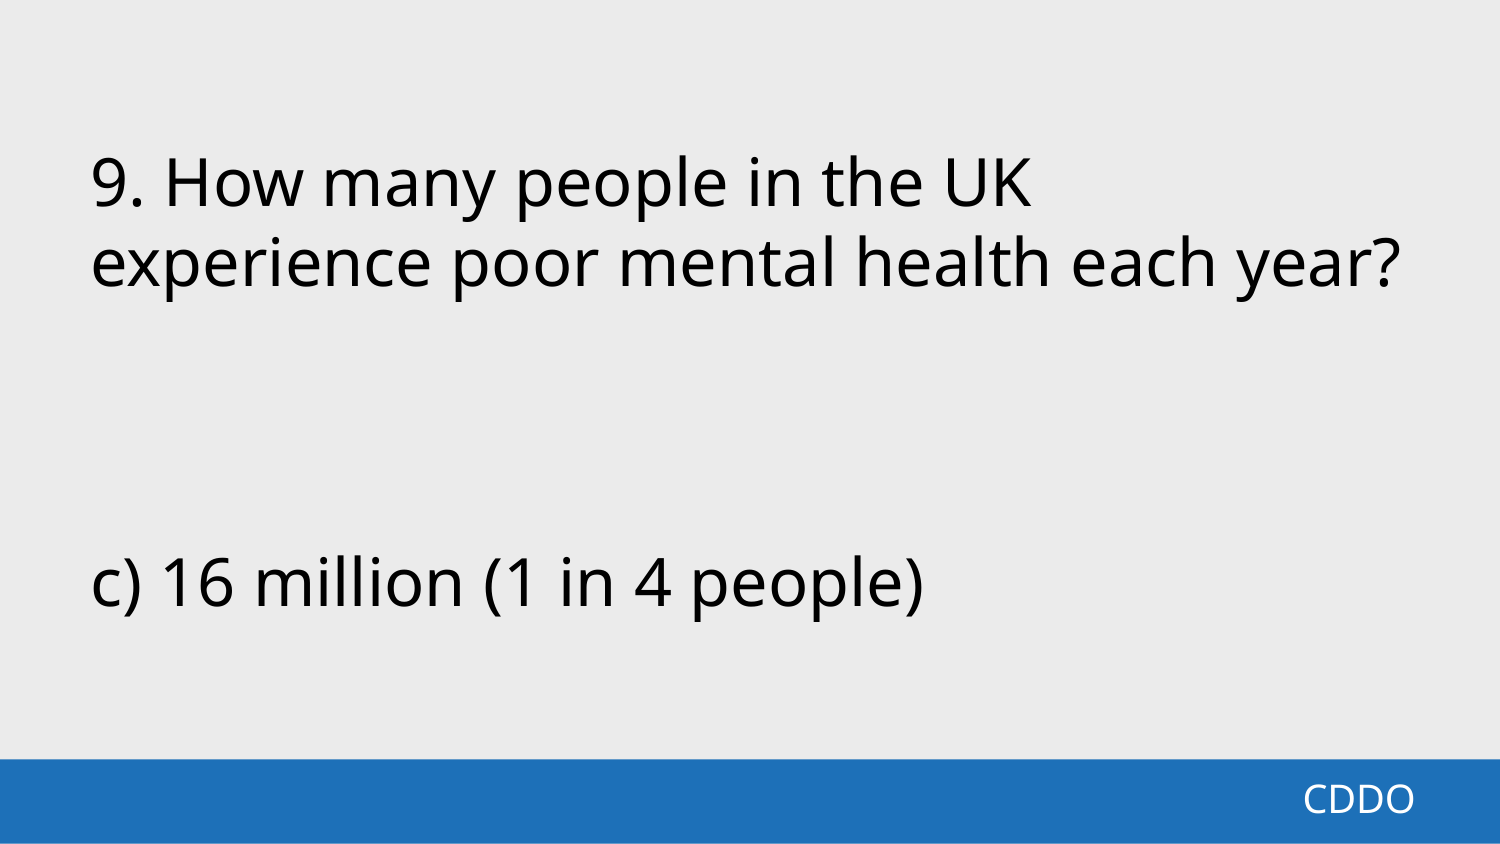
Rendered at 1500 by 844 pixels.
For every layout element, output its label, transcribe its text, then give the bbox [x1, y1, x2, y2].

text_box 9. How many people in the UK experience poor mental health each year? c) 16 million (1 in 4 people) [87, 0, 1416, 760]
